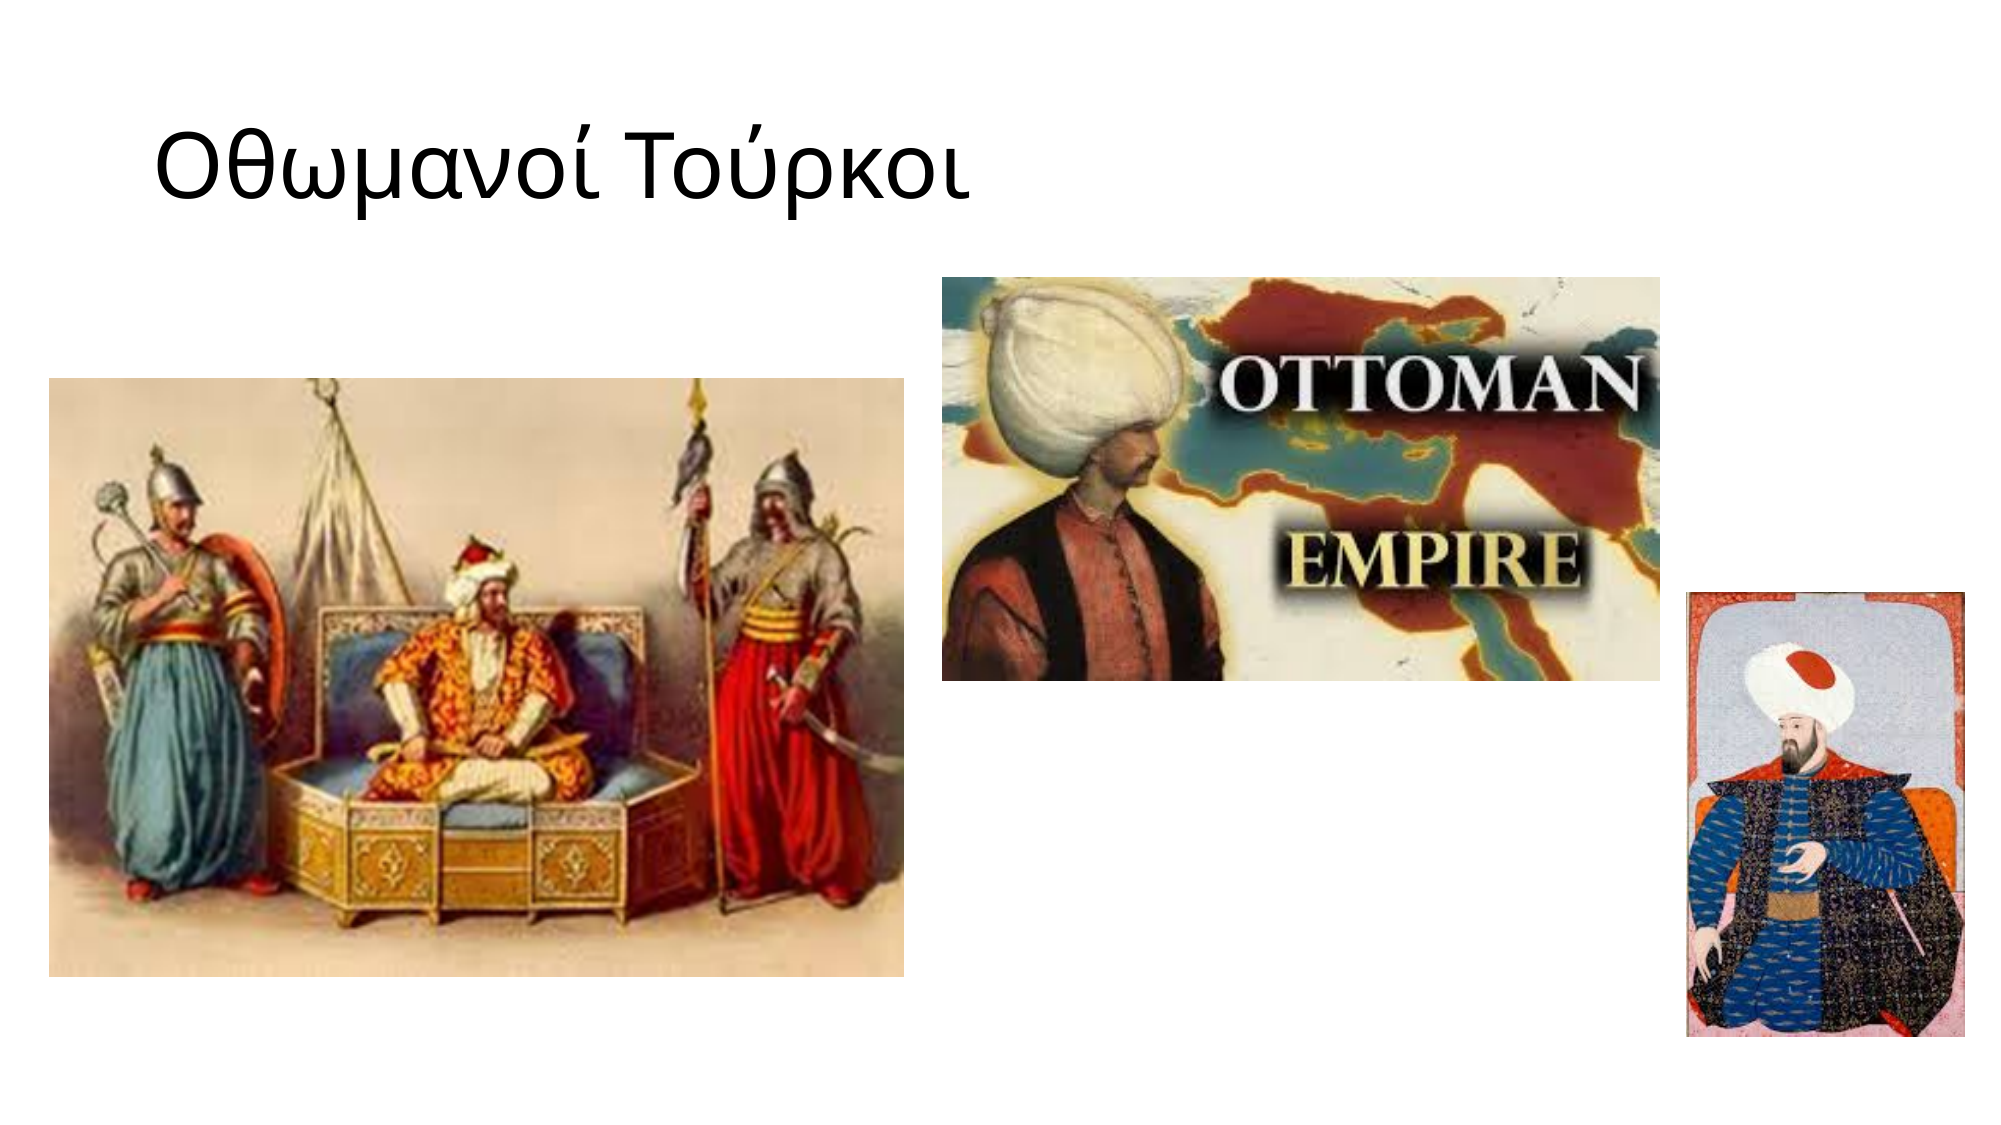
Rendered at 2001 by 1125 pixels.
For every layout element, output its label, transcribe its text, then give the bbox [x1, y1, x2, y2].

picture [942, 277, 1660, 681]
title Οθωμανοί Τούρκοι [137, 59, 1863, 278]
picture [1686, 592, 1965, 1037]
picture [49, 378, 904, 977]
